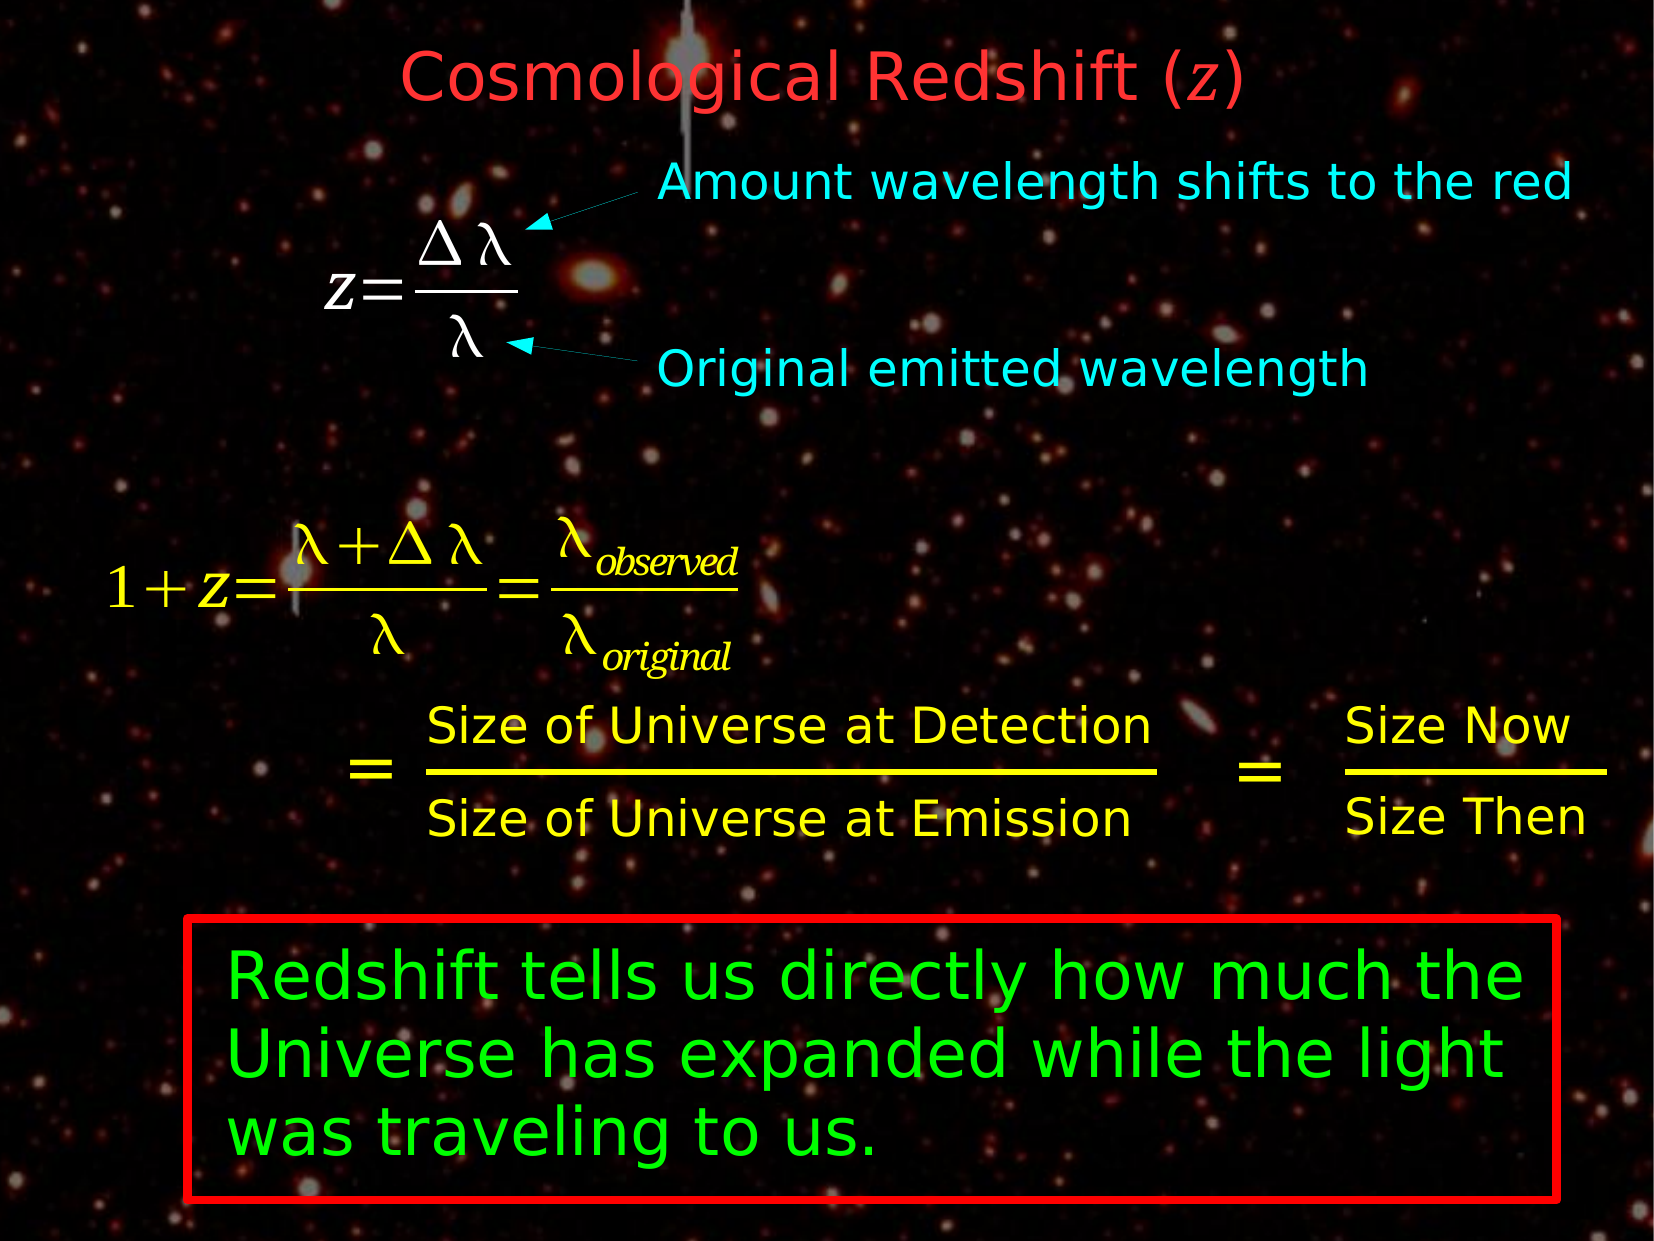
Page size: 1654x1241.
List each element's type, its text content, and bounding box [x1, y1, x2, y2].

text_box Size of Universe at Detection [426, 696, 1154, 755]
chart [98, 499, 749, 681]
text_box = [1232, 731, 1289, 810]
text_box Redshift tells us directly how much the Universe has expanded while the light was traveling to us. [225, 937, 1528, 1171]
text_box Size of Universe at Emission [426, 790, 1154, 849]
text_box = [343, 728, 400, 807]
text_box Size Now [1344, 696, 1573, 755]
text_box Size Then [1344, 788, 1589, 847]
picture [0, 0, 1654, 1241]
chart [315, 204, 528, 379]
text_box Amount wavelength shifts to the red [657, 152, 1576, 211]
text_box Cosmological Redshift (z) [399, 28, 1243, 111]
text_box Original emitted wavelength [656, 340, 1371, 399]
